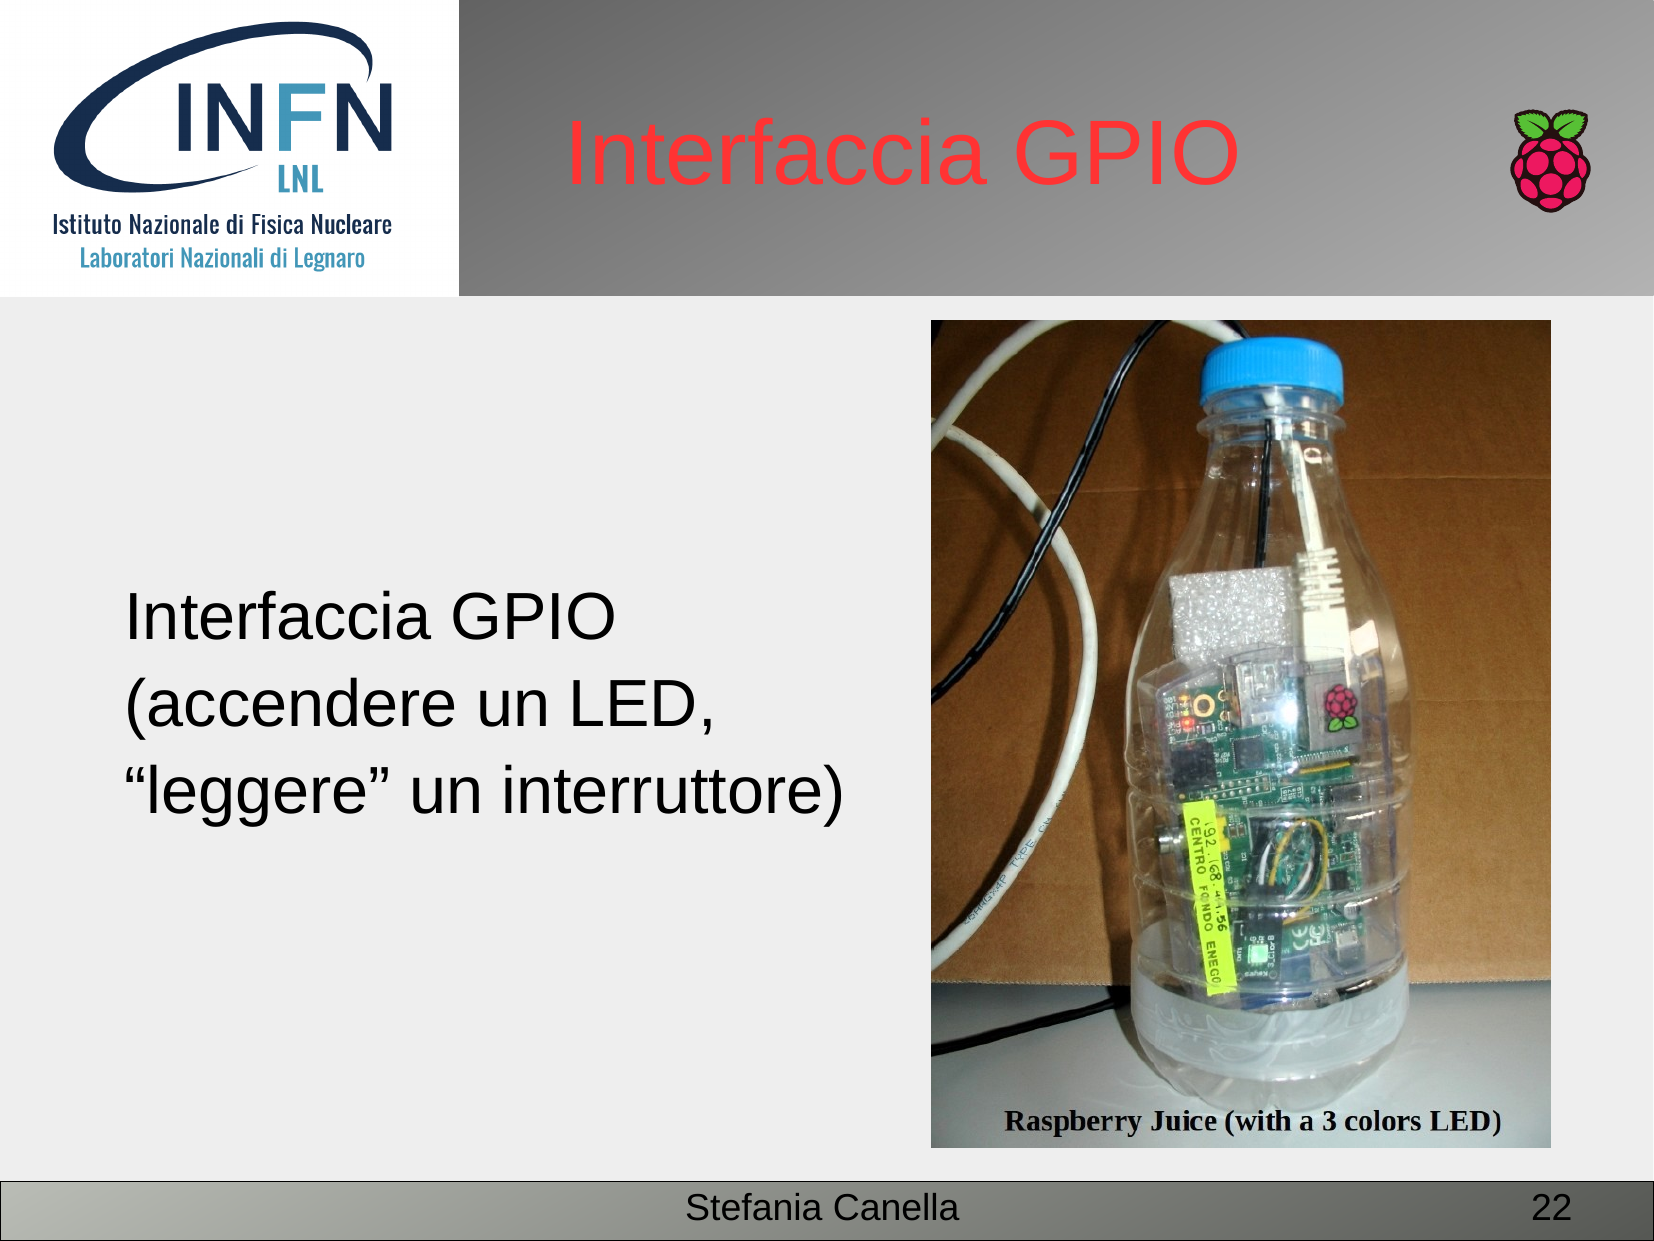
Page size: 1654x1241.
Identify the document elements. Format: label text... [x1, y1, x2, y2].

text_box [0, 1181, 670, 1241]
subtitle Interfaccia GPIO (accendere un LED, “leggere” un interruttore) [65, 337, 1588, 1156]
text_box [984, 1181, 1516, 1241]
text_box Stefania Canella [670, 1178, 984, 1241]
text_box <number> [1516, 1178, 1654, 1241]
picture [931, 320, 1551, 1148]
title Interfaccia GPIO [459, 49, 1571, 257]
text_box [459, 0, 1654, 296]
picture [0, 0, 459, 297]
